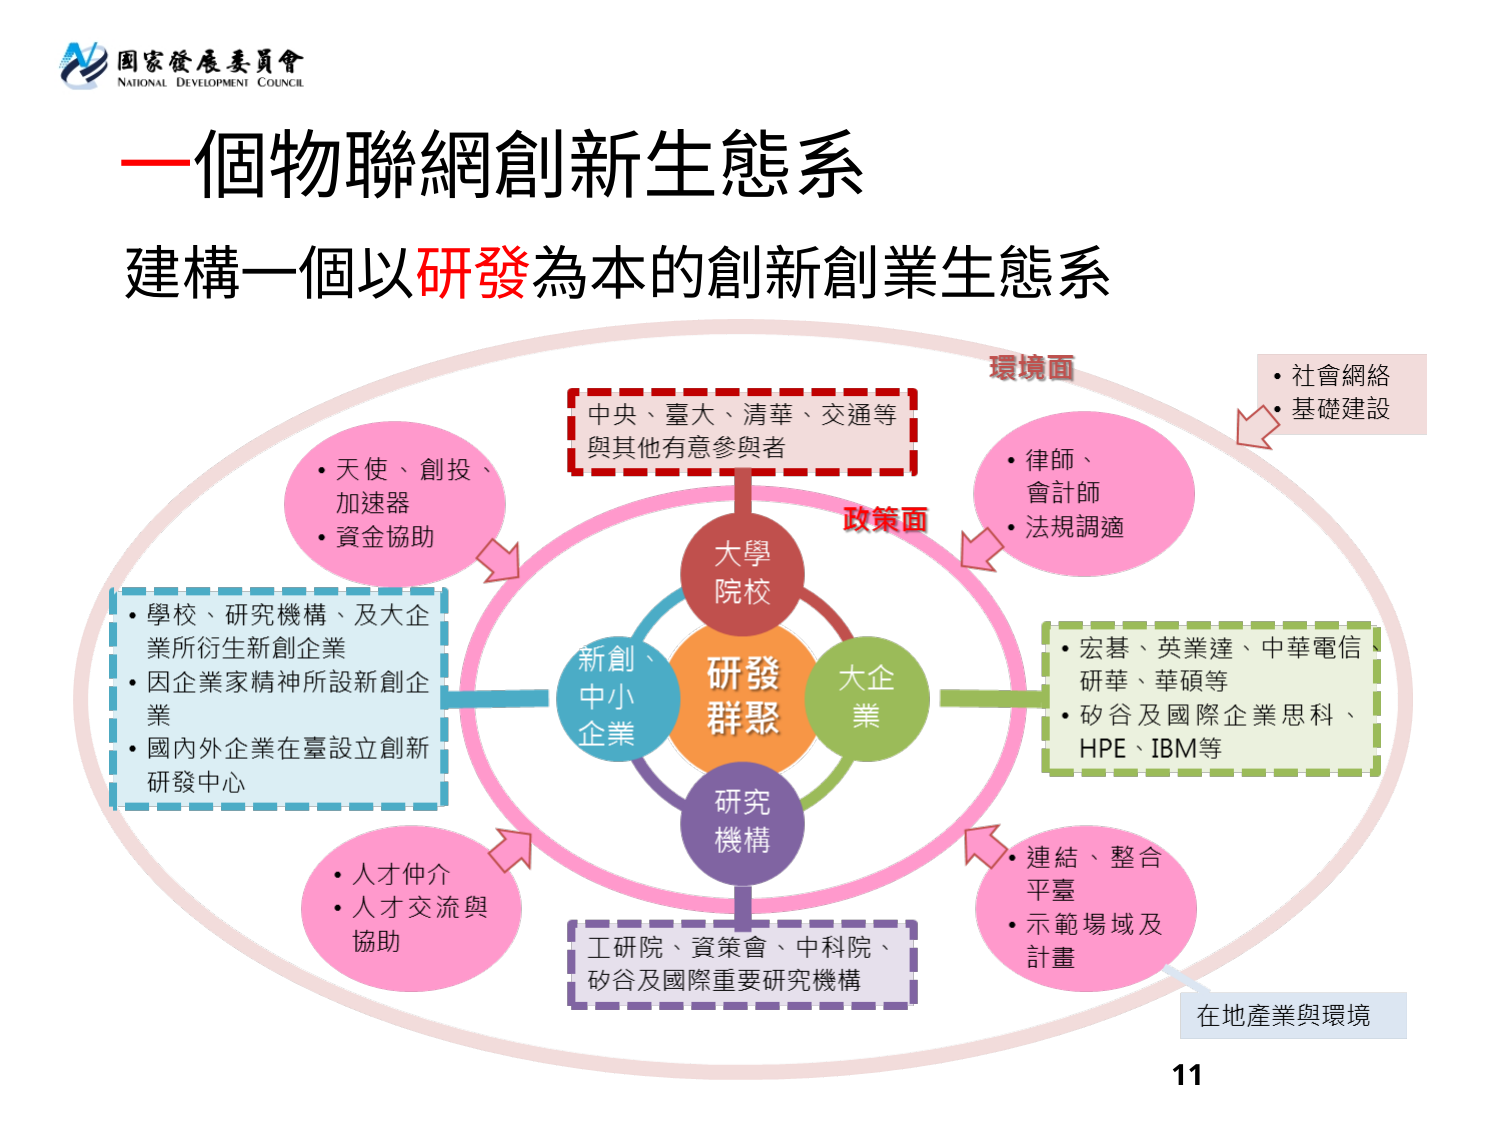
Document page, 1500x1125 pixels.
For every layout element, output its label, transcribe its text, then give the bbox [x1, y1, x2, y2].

title 一個物聯網創新生態系 [103, 59, 1397, 278]
text_box 建構一個以研發為本的創新創業生態系 [109, 228, 1471, 313]
picture [73, 319, 1427, 1080]
text_box 11 [1156, 1045, 1500, 1106]
